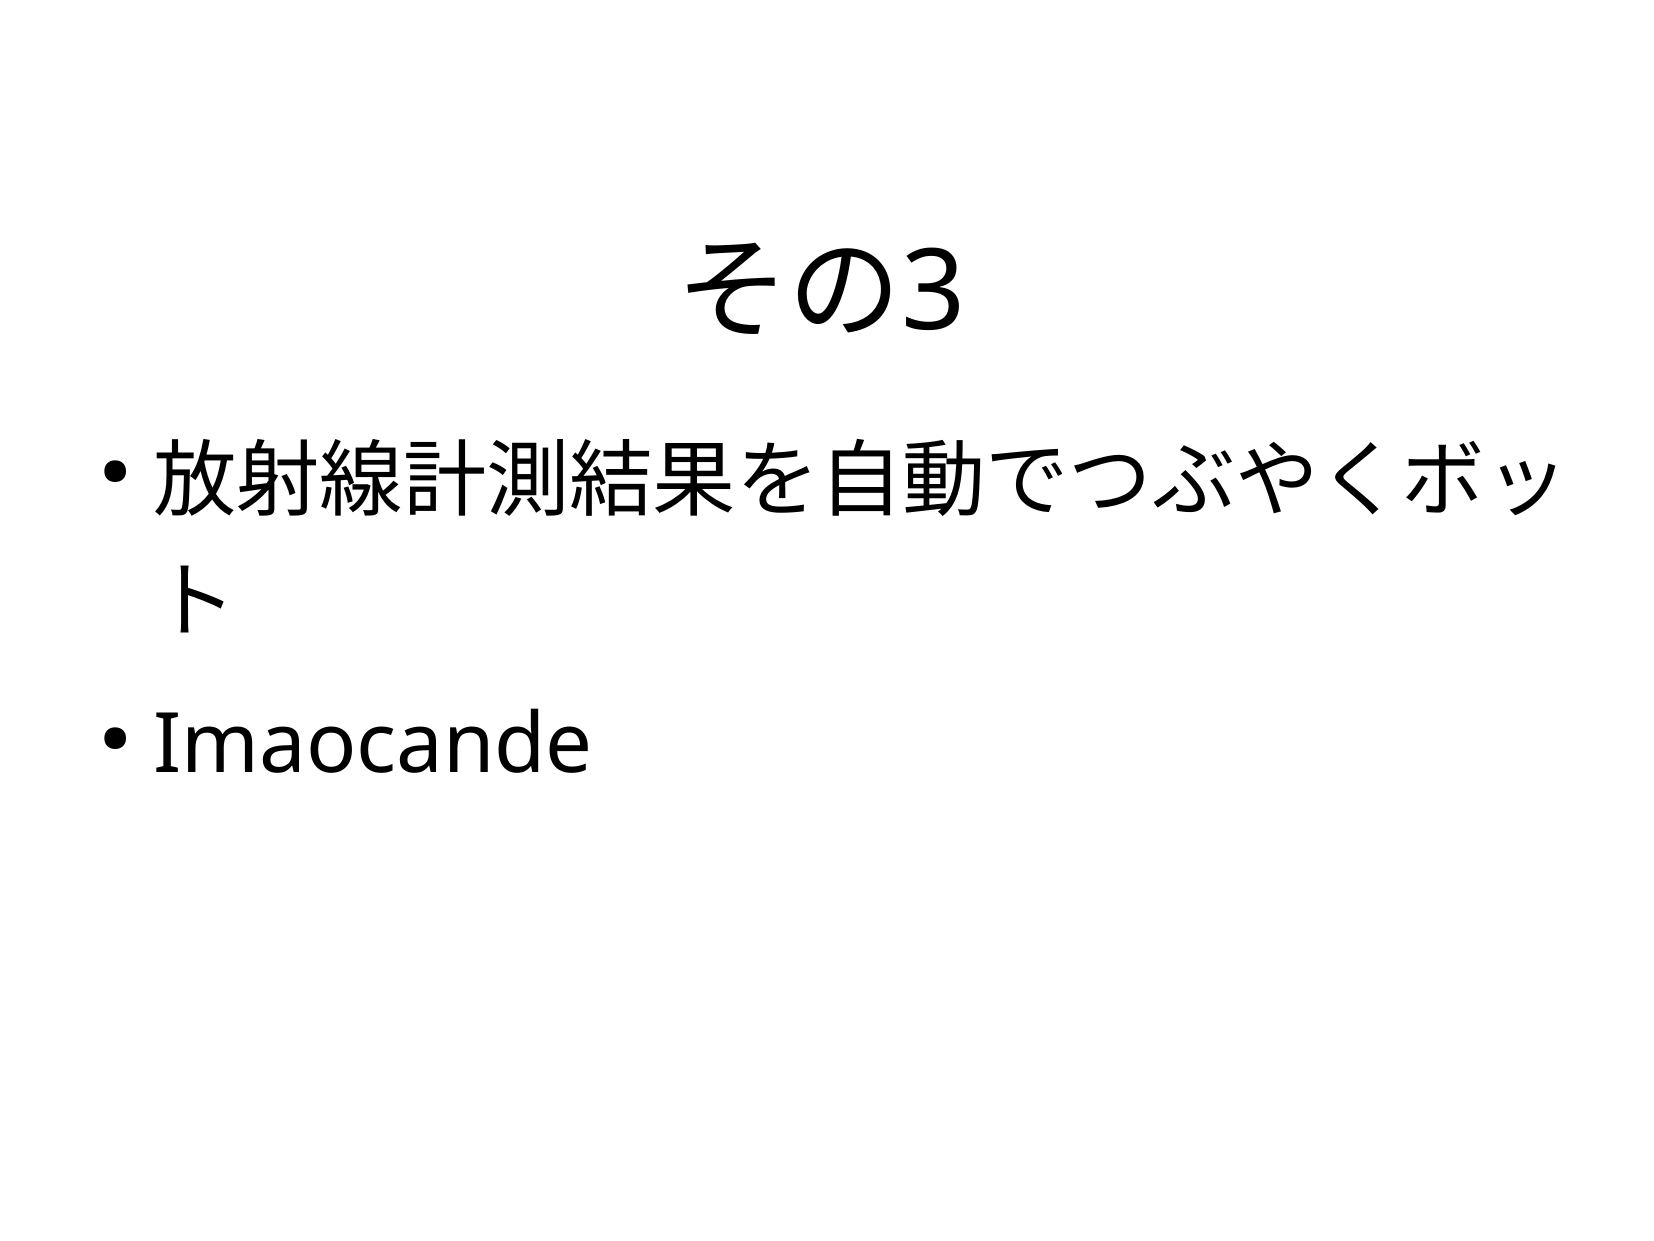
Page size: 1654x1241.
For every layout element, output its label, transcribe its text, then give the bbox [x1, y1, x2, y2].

list 放射線計測結果を自動でつぶやくボット Imaocande [82, 413, 1571, 1232]
title その3 [76, 176, 1565, 384]
